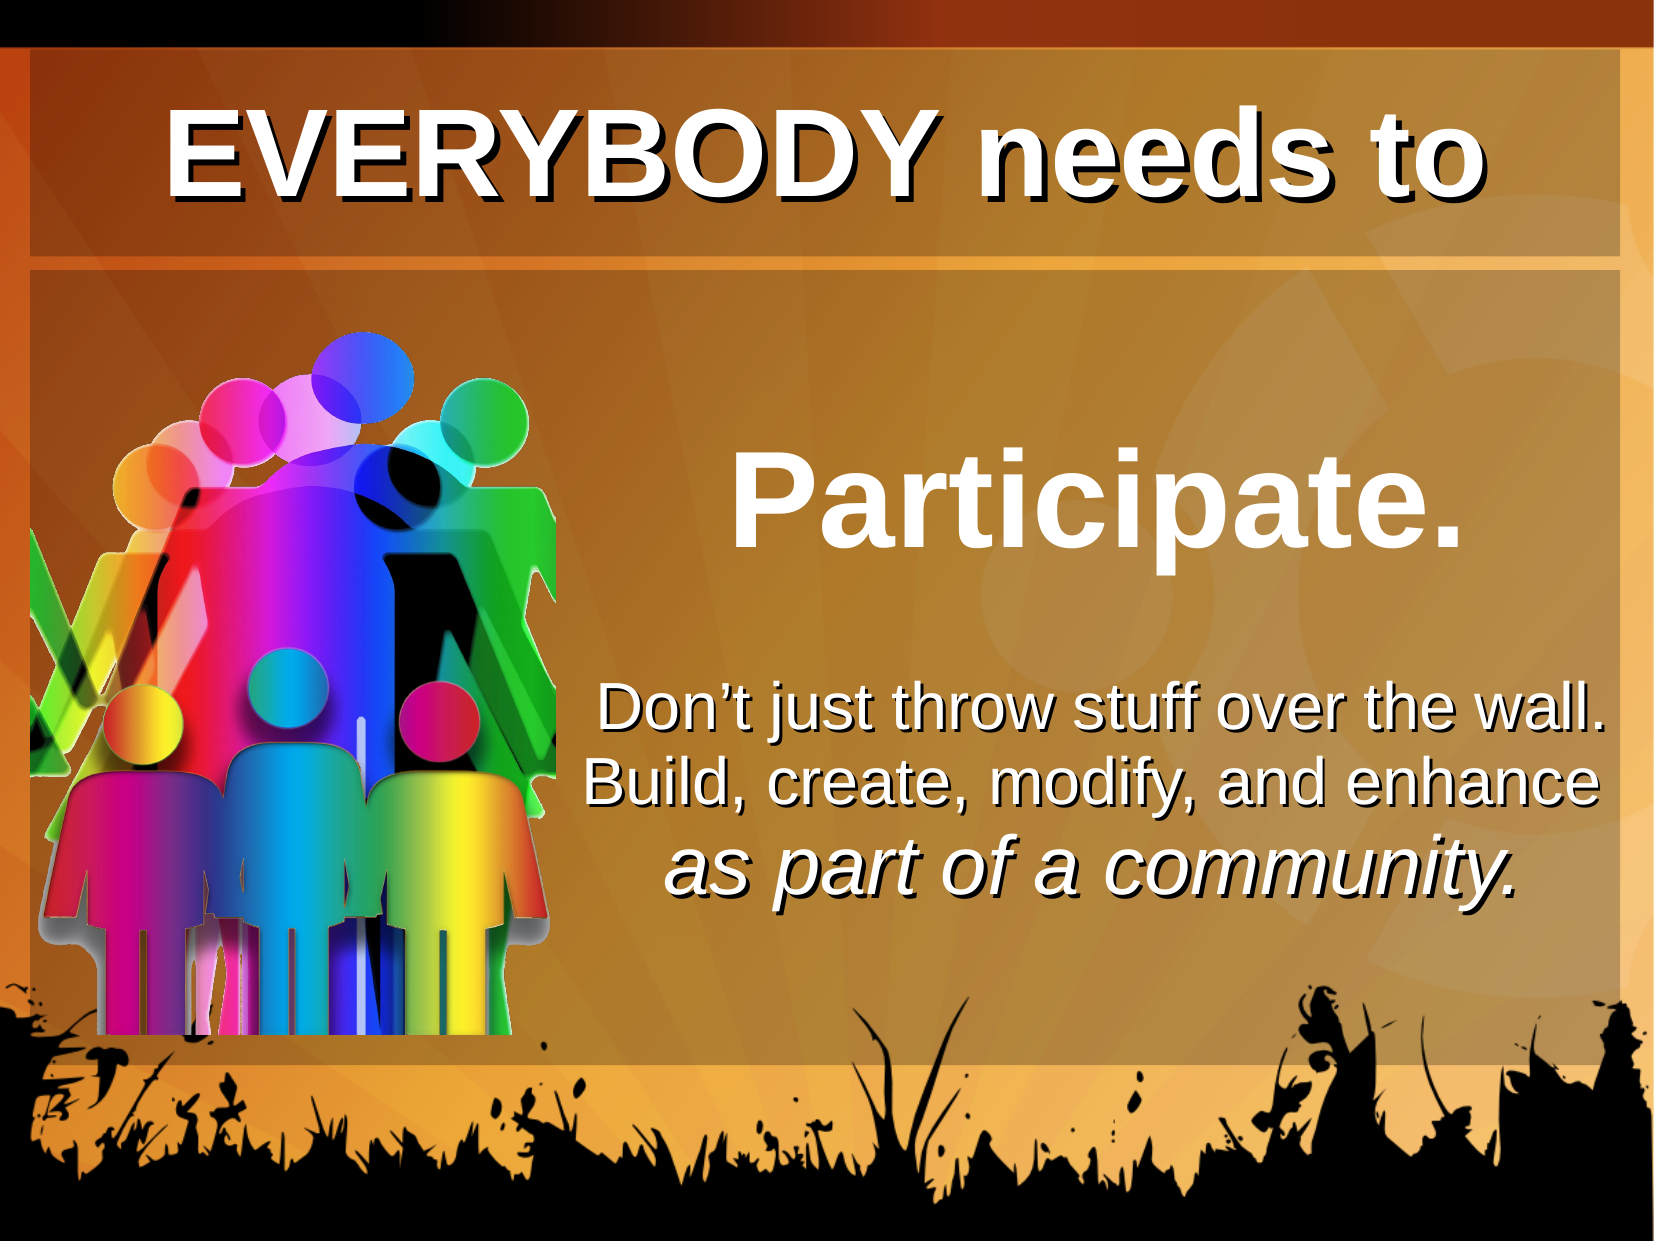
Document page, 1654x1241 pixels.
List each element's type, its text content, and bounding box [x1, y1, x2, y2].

title EVERYBODY needs to [30, 49, 1621, 257]
subtitle Participate. Don’t just throw stuff over the wall. Build, create, modify, and enhance as part of a community. [30, 270, 1621, 1066]
picture [0, 0, 1654, 1241]
